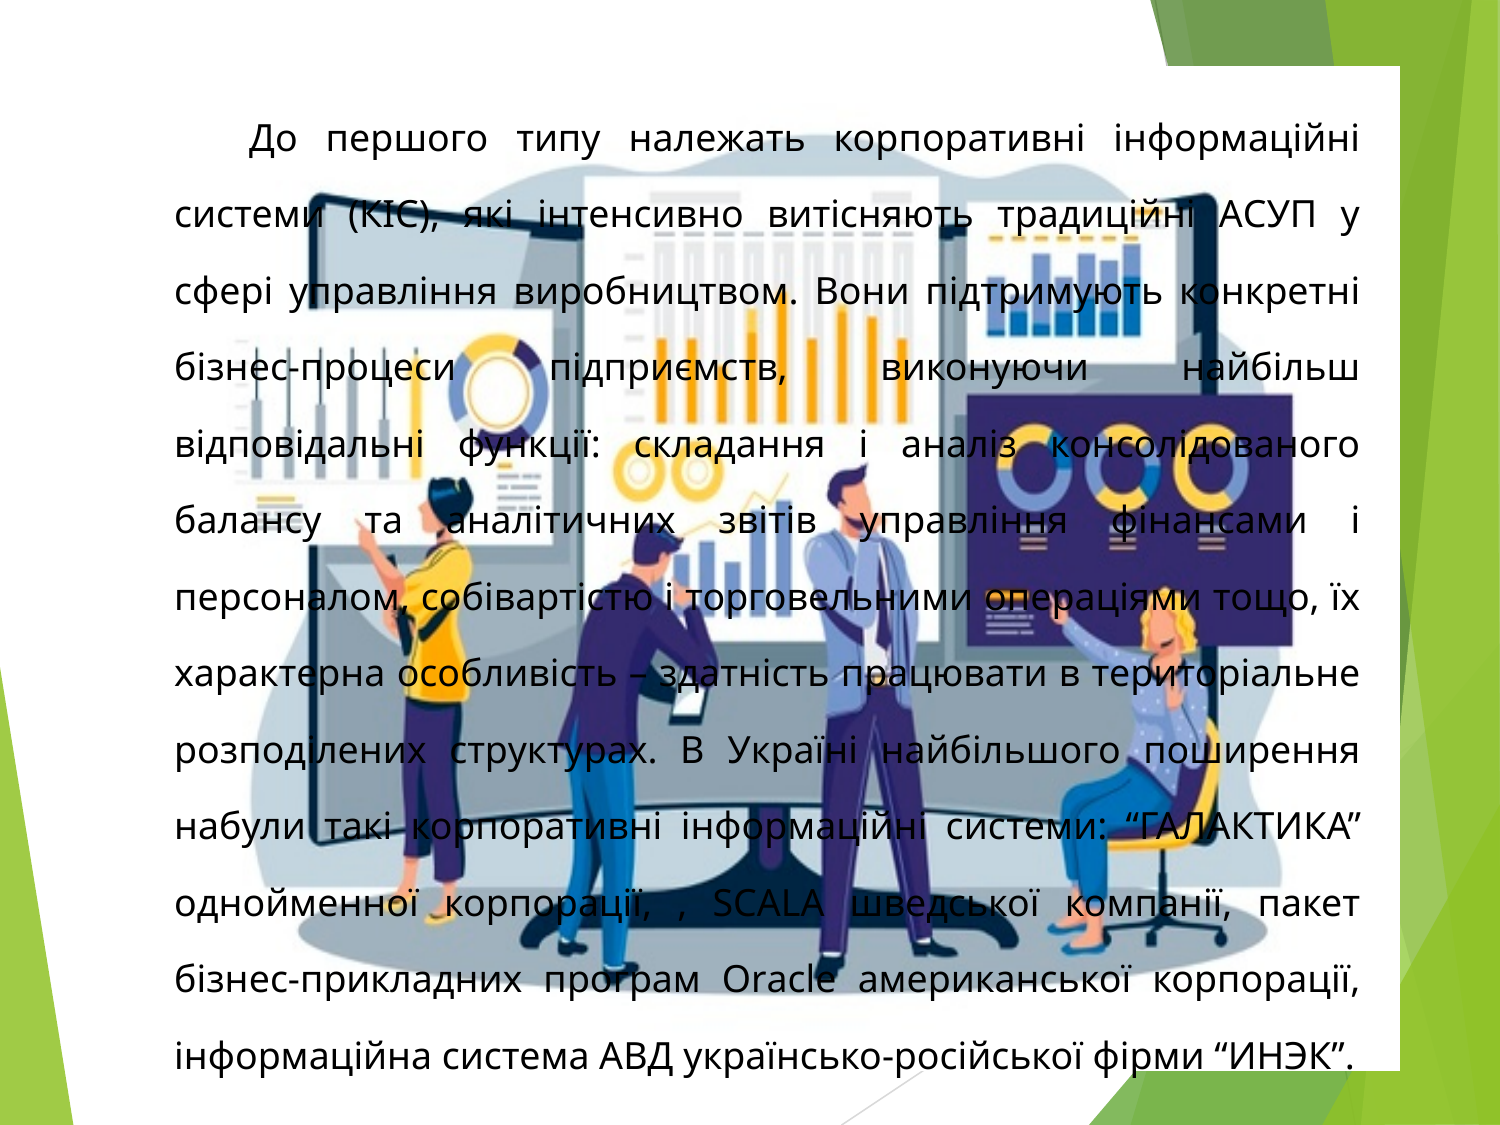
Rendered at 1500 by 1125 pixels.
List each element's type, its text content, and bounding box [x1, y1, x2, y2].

text_box До першого типу належать корпоративні інформаційні системи (КІС), які інтенсивно витісняють традиційні АСУП у сфері управління виробництвом. Вони підтримують конкретні бізнес-процеси підприємств, виконуючи найбільш відповідальні функції: складання і аналіз консолідованого балансу та аналітичних звітів управління фінансами і персоналом, собівартістю і торговельними операціями тощо, їх характерна особливість – здатність працювати в територіальне розподілених структурах. В Україні найбільшого поширення набули такі корпоративні інформаційні сис­теми: “ГАЛАКТИКА” однойменної корпорації, , SСАLА шведської компанії, пакет бізнес-прикладних програм Оrасle американської корпорації, інформаційна система АВД українсько-російської фірми “ИНЭК”. [159, 78, 1376, 1088]
picture [112, 66, 1400, 1071]
